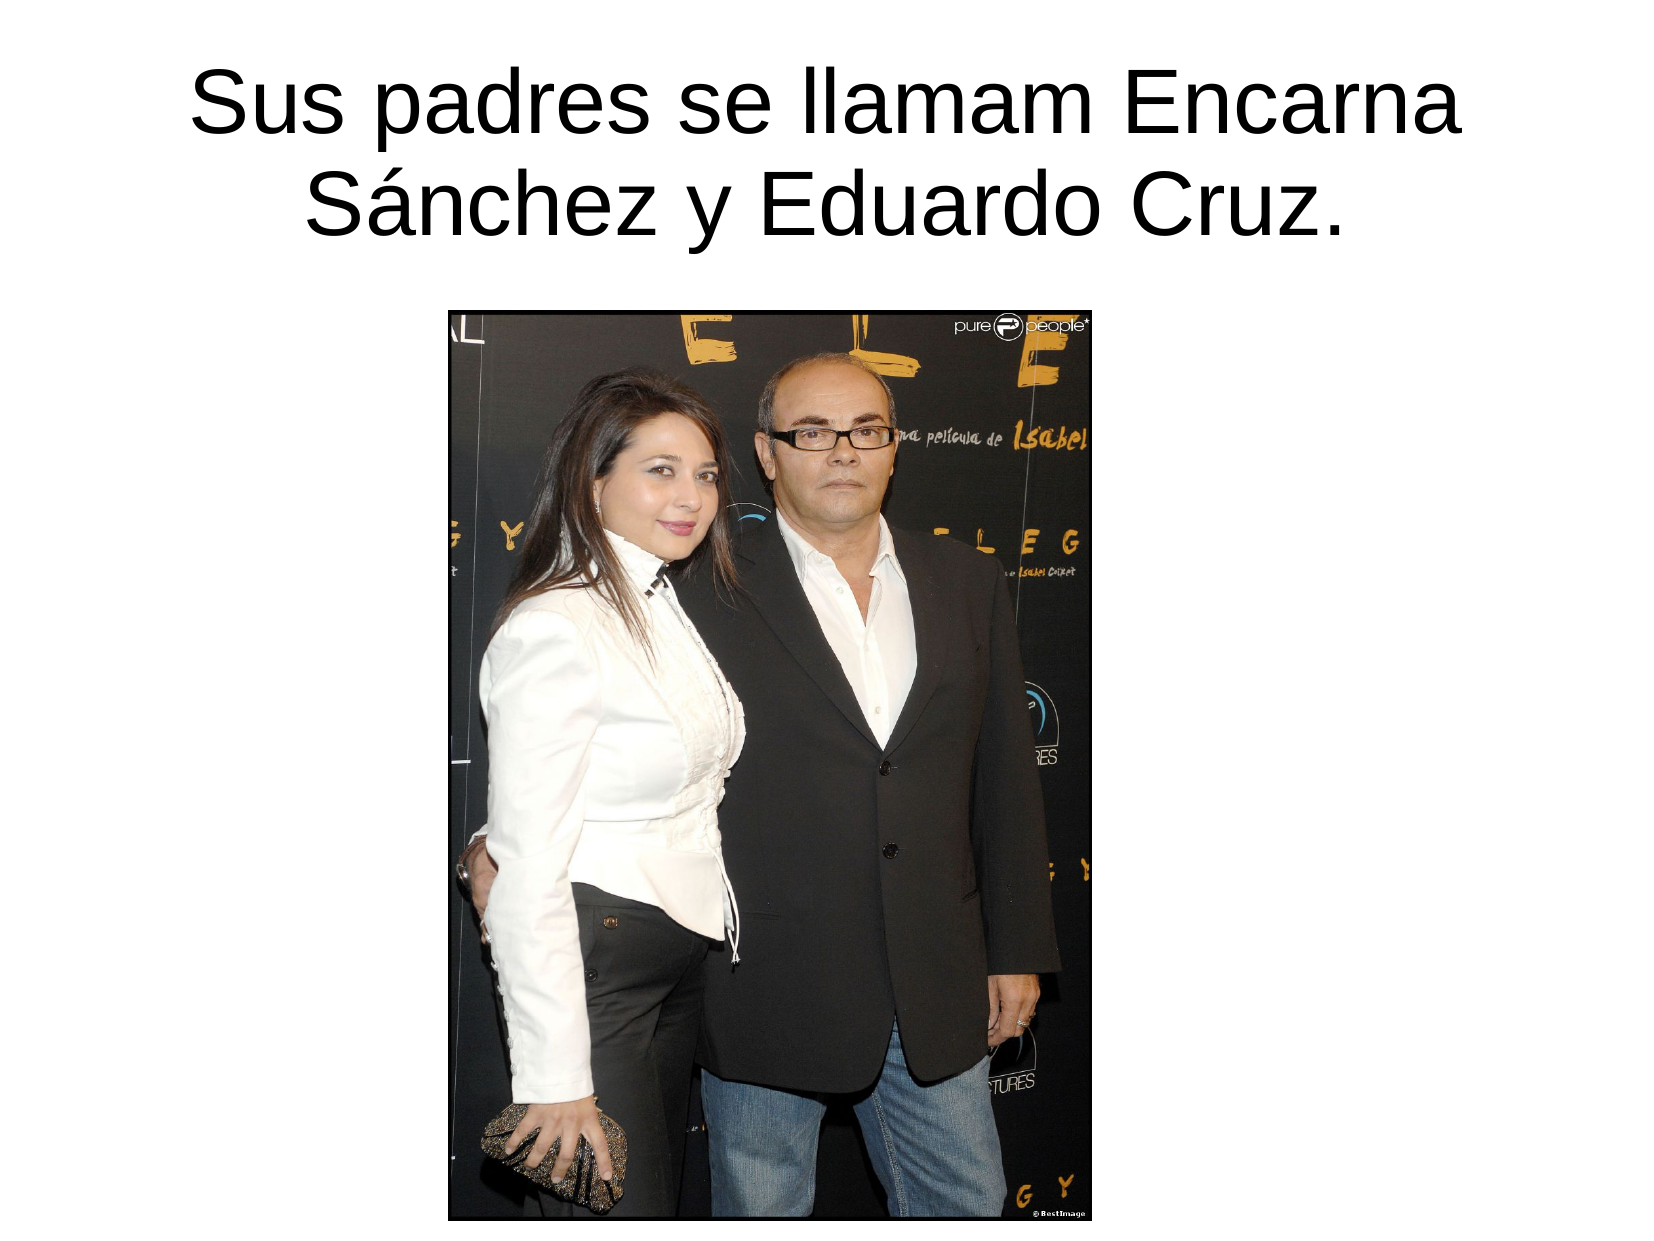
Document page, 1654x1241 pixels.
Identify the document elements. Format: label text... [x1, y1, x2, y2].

picture [448, 310, 1092, 1221]
title Sus padres se llamam Encarna Sánchez y Eduardo Cruz. [82, 49, 1571, 257]
